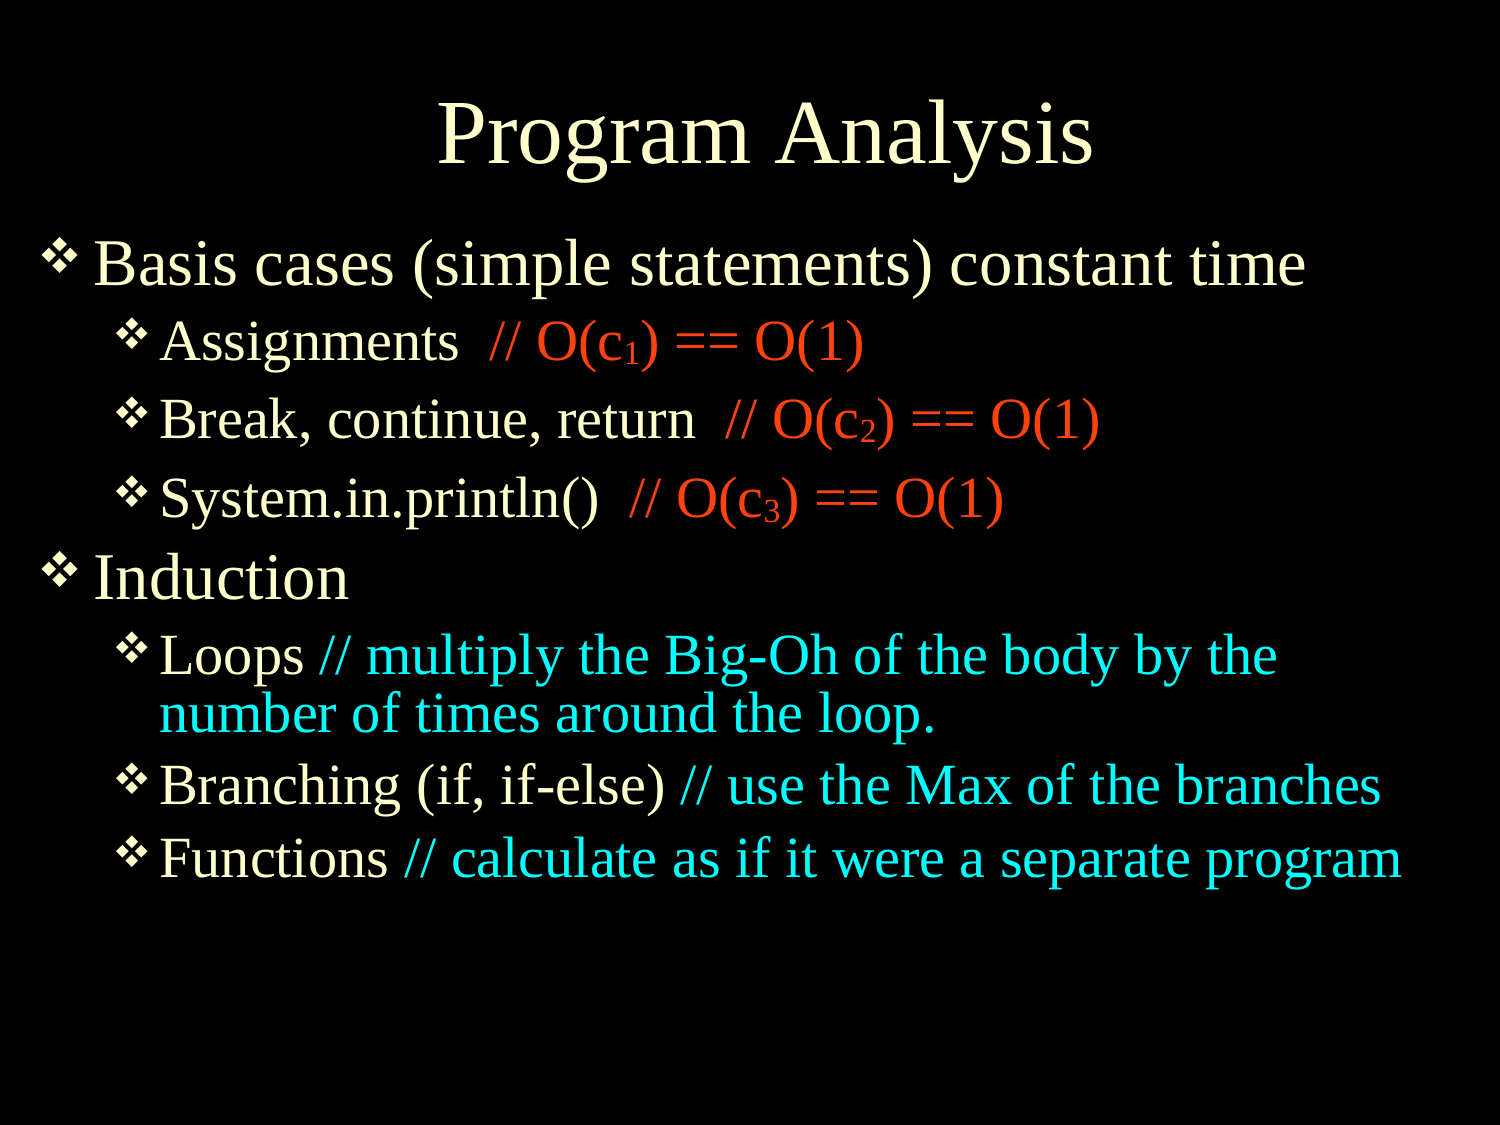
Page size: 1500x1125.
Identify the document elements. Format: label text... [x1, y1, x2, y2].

title Program Analysis [37, 37, 1496, 228]
list Basis cases (simple statements) constant time Assignments // O(c1) == O(1) Break, continue, return // O(c2) == O(1) System.in.println() // O(c3) == O(1) Induction Loops // multiply the Big-Oh of the body by the number of times around the loop. Branching (if, if-else) // use the Max of the branches Functions // calculate as if it were a separate program [22, 224, 1482, 1077]
